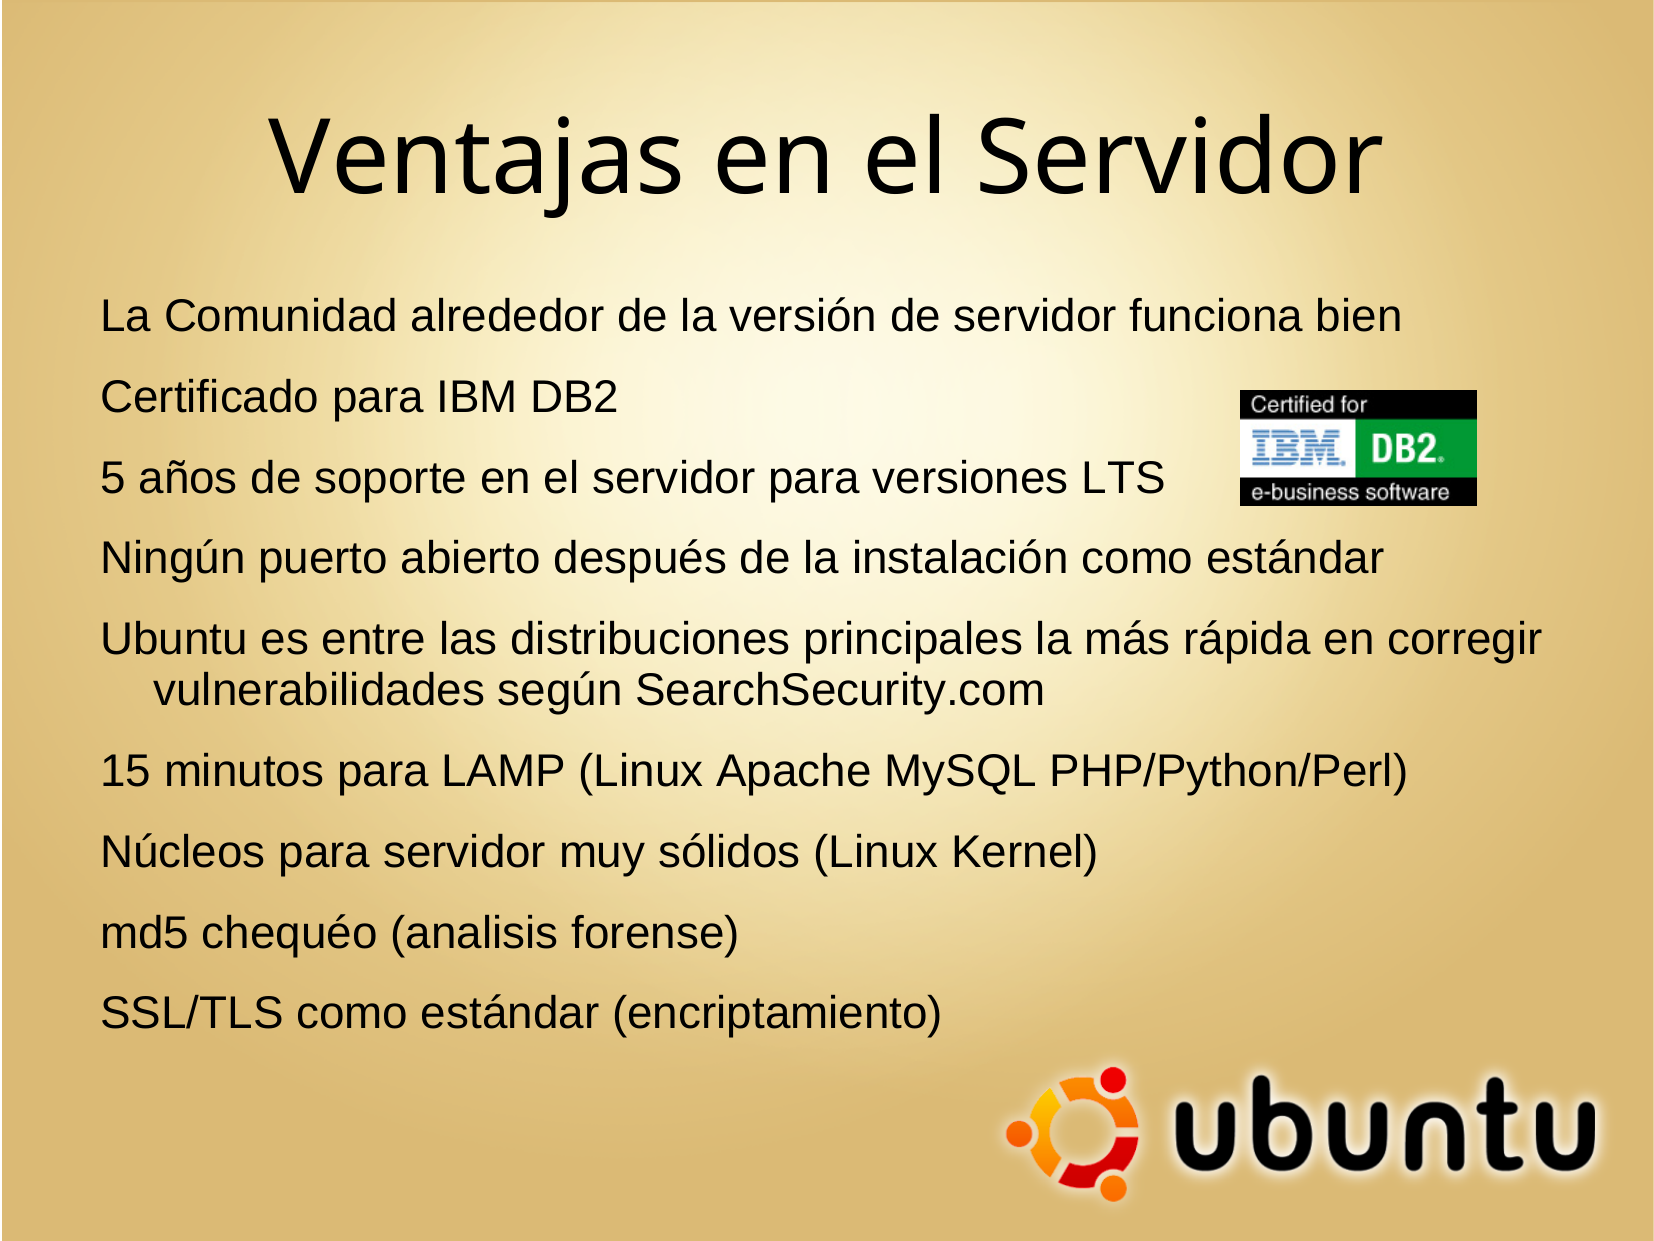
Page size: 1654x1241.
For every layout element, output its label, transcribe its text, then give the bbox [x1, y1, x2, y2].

list La Comunidad alrededor de la versión de servidor funciona bien Certificado para IBM DB2 5 años de soporte en el servidor para versiones LTS Ningún puerto abierto después de la instalación como estándar Ubuntu es entre las distribuciones principales la más rápida en corregir vulnerabilidades según SearchSecurity.com 15 minutos para LAMP (Linux Apache MySQL PHP/Python/Perl) Núcleos para servidor muy sólidos (Linux Kernel) md5 chequéo (analisis forense) SSL/TLS como estándar (encriptamiento) [82, 290, 1571, 1206]
title Ventajas en el Servidor [82, 49, 1571, 257]
picture [2, 0, 1654, 1241]
